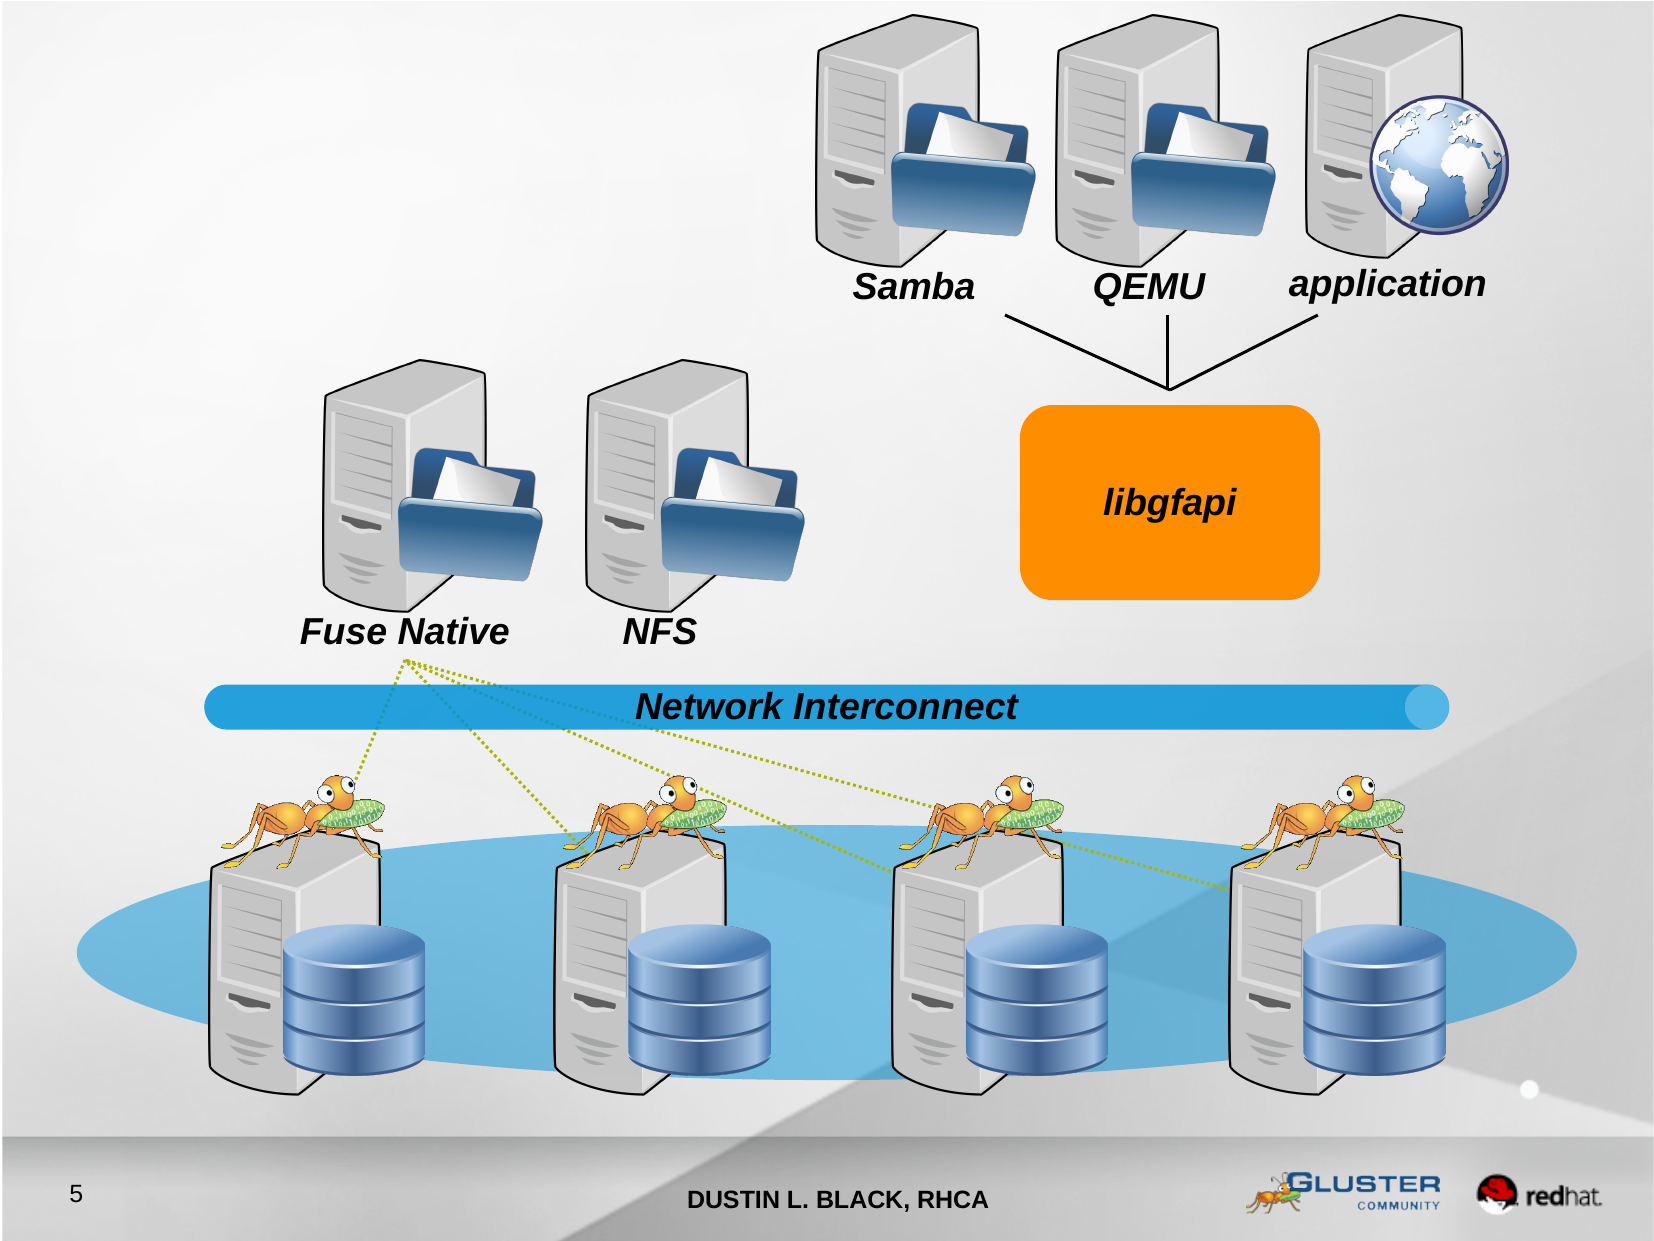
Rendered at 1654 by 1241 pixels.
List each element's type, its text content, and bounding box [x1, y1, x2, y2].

text_box Network Interconnect [620, 678, 1034, 736]
text_box [1446, 880, 1577, 1025]
picture [2, 1, 1654, 1241]
text_box Samba [837, 258, 991, 316]
text_box [76, 880, 208, 1025]
text_box libgfapi [1020, 405, 1321, 601]
text_box NFS [607, 603, 713, 661]
text_box QEMU [1077, 258, 1221, 316]
text_box [1108, 834, 1228, 1071]
text_box [425, 833, 553, 1072]
text_box application [1274, 255, 1503, 312]
text_box Fuse Native [285, 603, 525, 661]
text_box [729, 825, 896, 1081]
text_box [204, 684, 620, 730]
text_box [1034, 684, 1422, 730]
